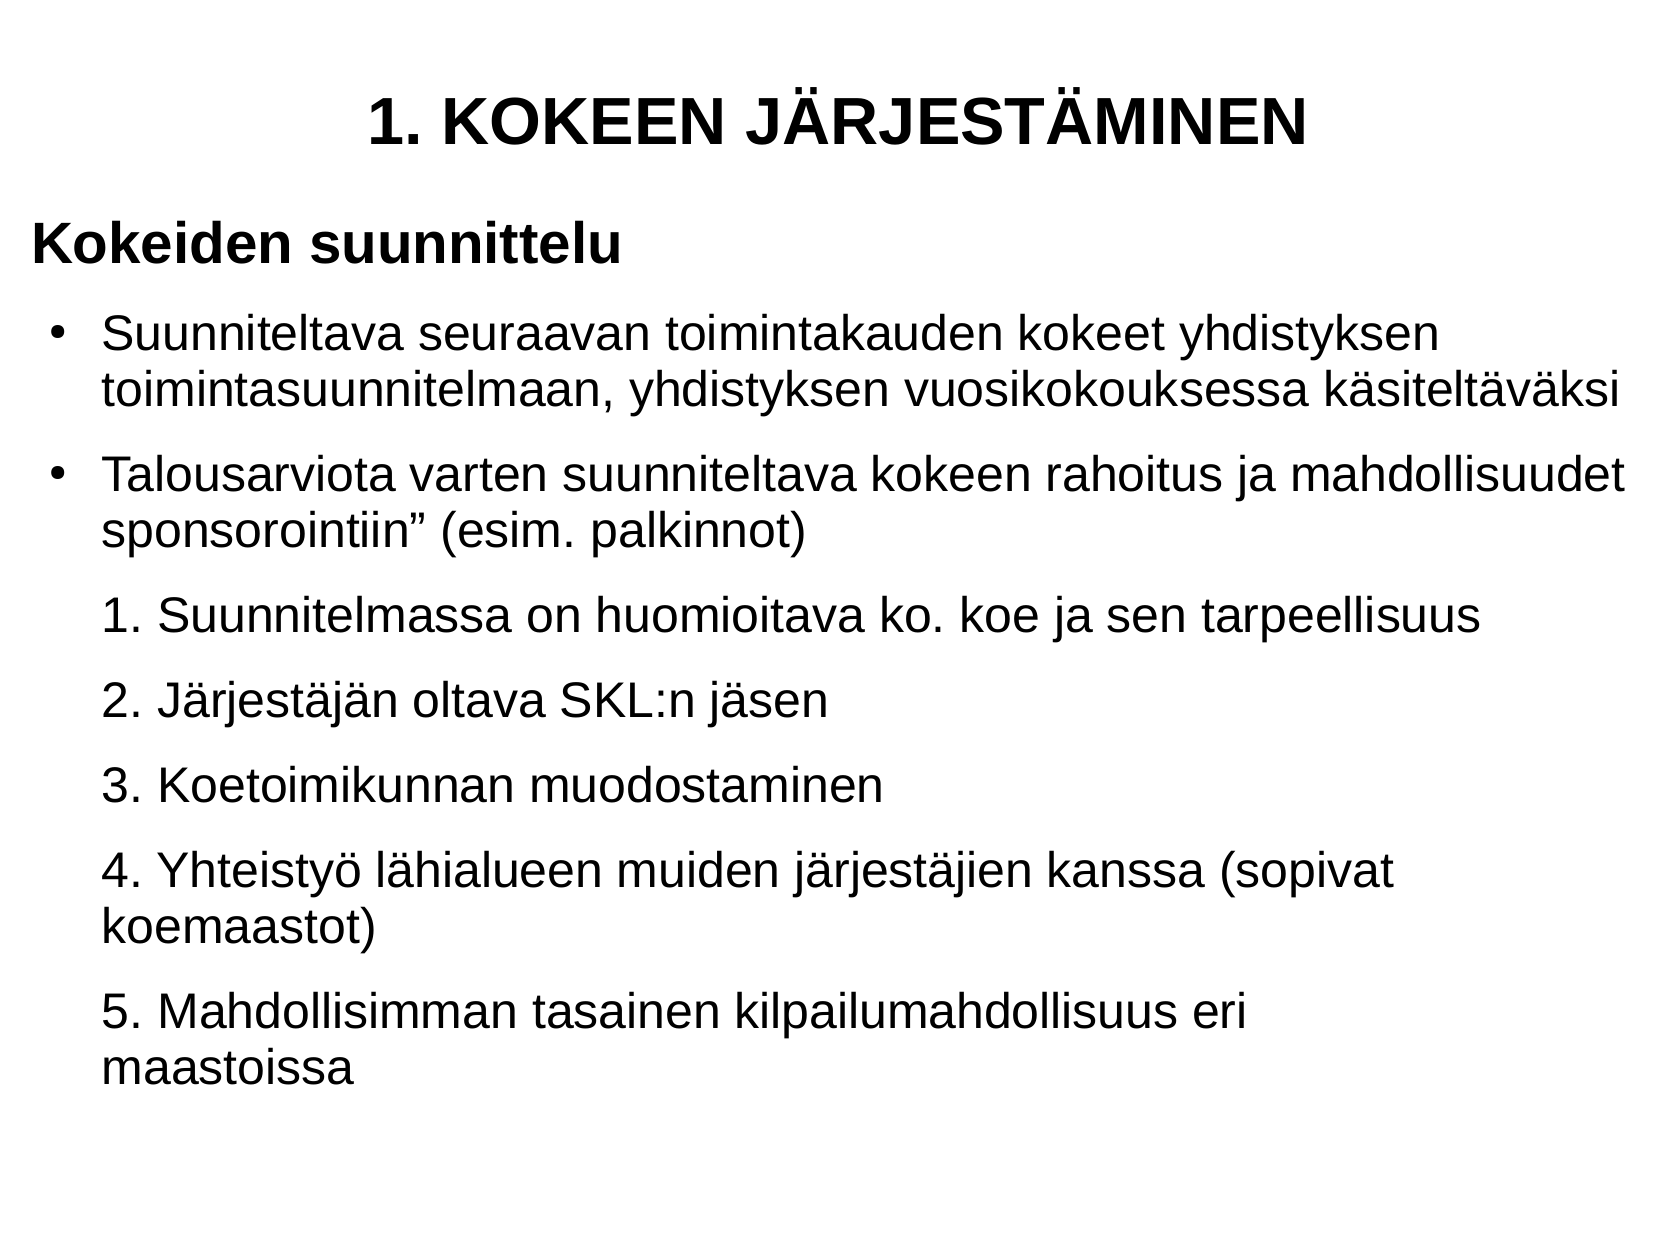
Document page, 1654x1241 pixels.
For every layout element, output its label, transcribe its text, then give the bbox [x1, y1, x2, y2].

list Kokeiden suunnittelu Suunniteltava seuraavan toimintakauden kokeet yhdistyksen toimintasuunnitelmaan, yhdistyksen vuosikokouksessa käsiteltäväksi Talousarviota varten suunniteltava kokeen rahoitus ja mahdollisuudet sponsorointiin” (esim. palkinnot) 1. Suunnitelmassa on huomioitava ko. koe ja sen tarpeellisuus 2. Järjestäjän oltava SKL:n jäsen 3. Koetoimikunnan muodostaminen 4. Yhteistyö lähialueen muiden järjestäjien kanssa (sopivat koemaastot) 5. Mahdollisimman tasainen kilpailumahdollisuus eri maastoissa [31, 210, 1642, 1167]
title 1. KOKEEN JÄRJESTÄMINEN [94, 70, 1583, 173]
